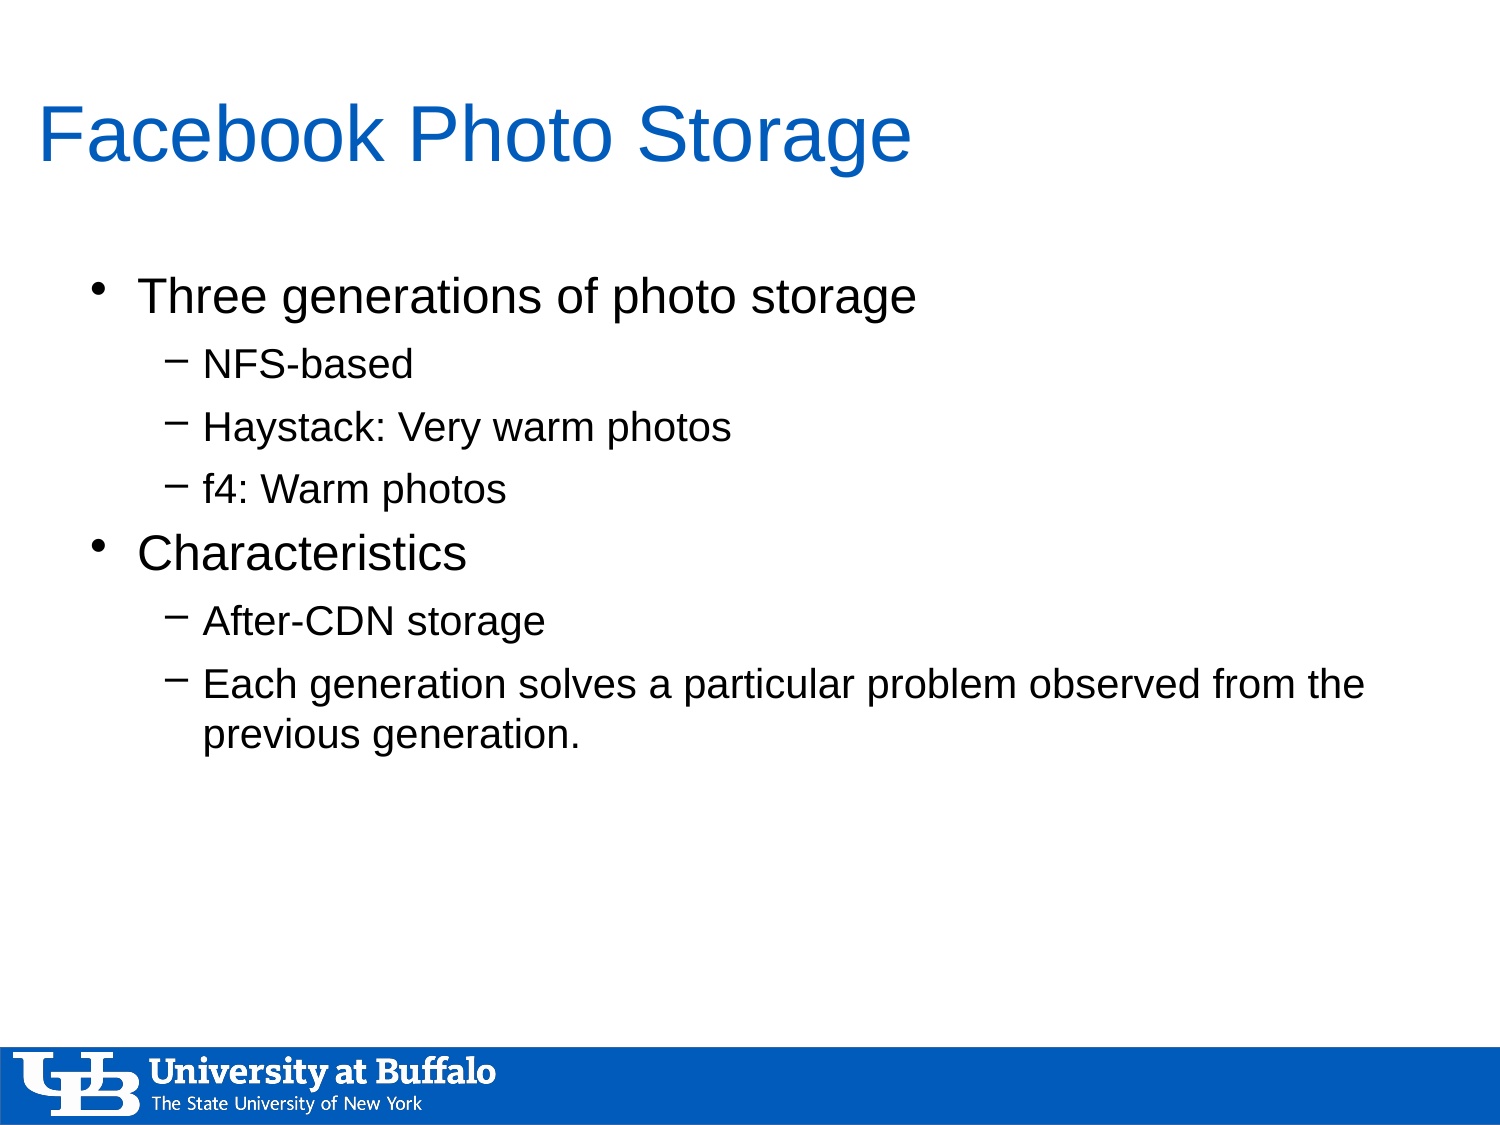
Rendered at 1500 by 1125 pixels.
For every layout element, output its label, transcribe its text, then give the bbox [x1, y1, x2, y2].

list Three generations of photo storage NFS-based Haystack: Very warm photos f4: Warm photos Characteristics After-CDN storage Each generation solves a particular problem observed from the previous generation. [75, 263, 1425, 916]
title Facebook Photo Storage [37, 95, 1388, 173]
picture [13, 1052, 496, 1116]
